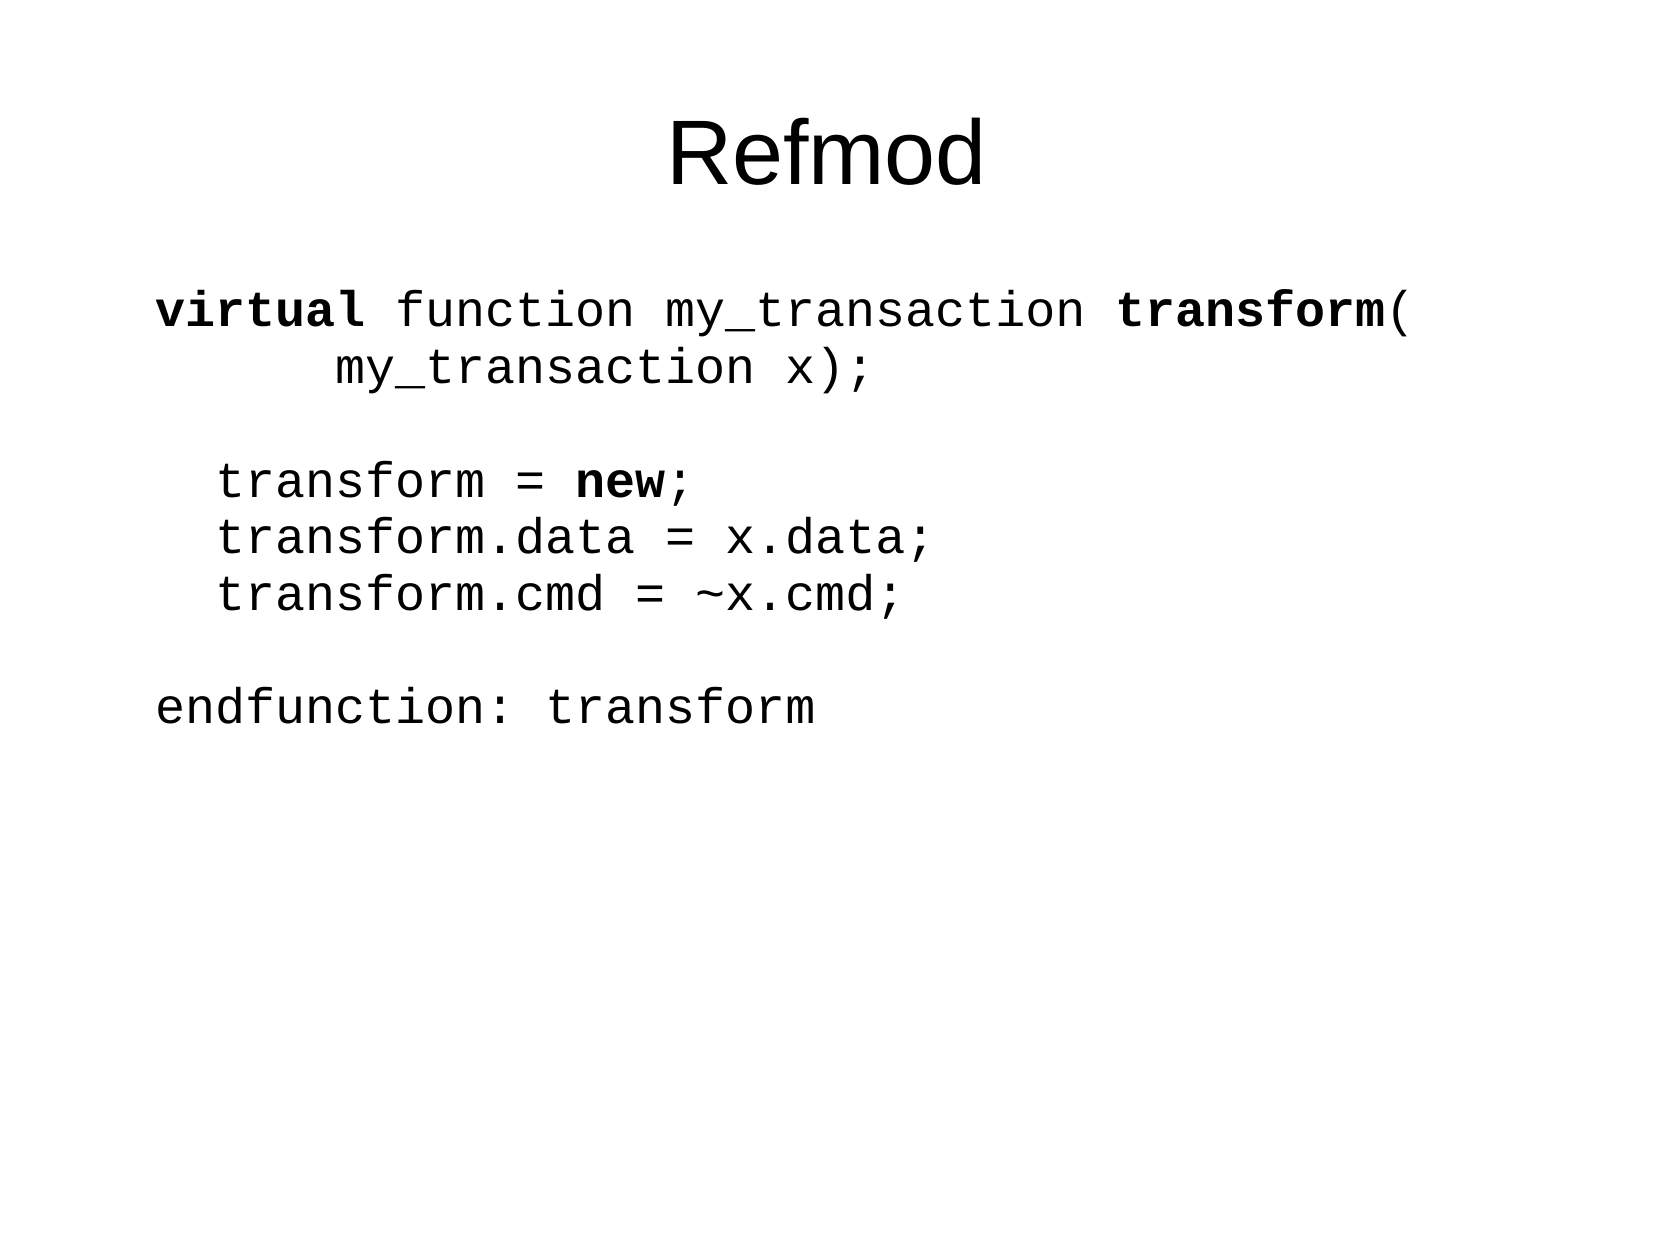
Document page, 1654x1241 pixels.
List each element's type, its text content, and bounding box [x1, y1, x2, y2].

list virtual function my_transaction transform( my_transaction x); transform = new; transform.data = x.data; transform.cmd = ~x.cmd; endfunction: transform [155, 285, 1416, 1156]
title Refmod [82, 49, 1571, 257]
